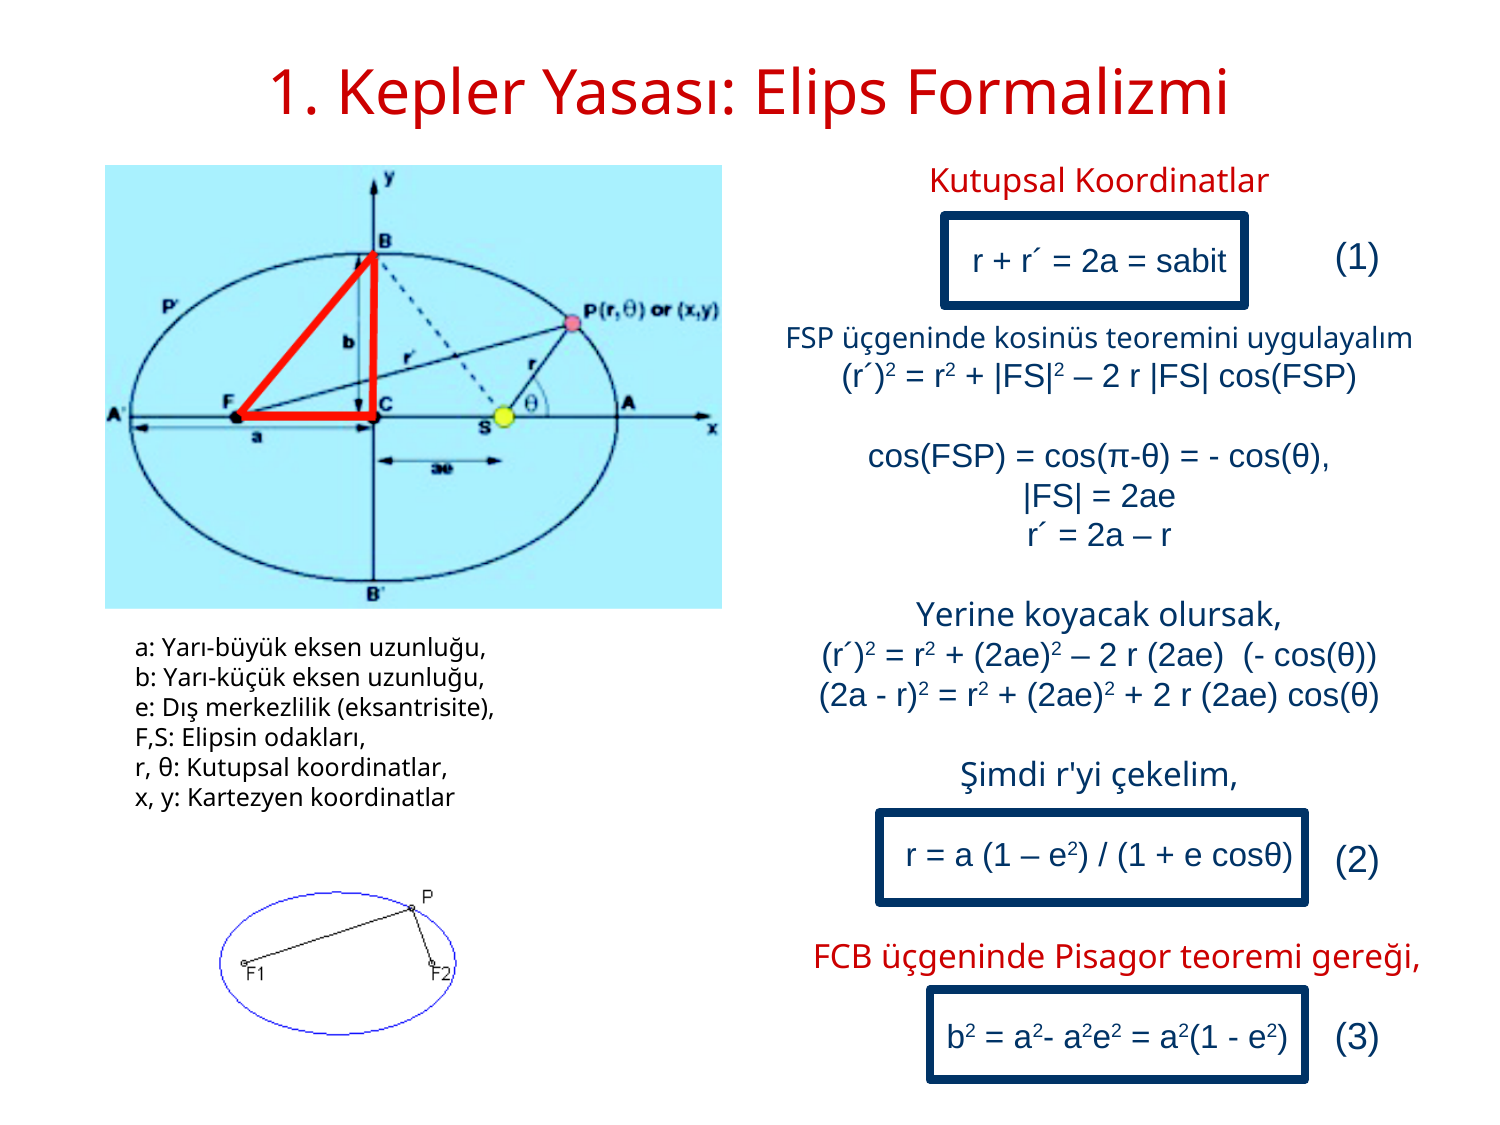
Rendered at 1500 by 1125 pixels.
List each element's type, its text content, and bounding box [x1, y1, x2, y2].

text_box (3) [1309, 1004, 1411, 1065]
picture [135, 824, 560, 1103]
text_box (2) [1309, 827, 1411, 888]
text_box a: Yarı-büyük eksen uzunluğu, b: Yarı-küçük eksen uzunluğu, e: Dış merkezlilik (eksantrisite), F,S: Elipsin odakları, r, θ: Kutupsal koordinatlar, x, y: Kartezyen koordinatlar [120, 624, 721, 841]
title 1. Kepler Yasası: Elips Formalizmi [75, 45, 1426, 211]
picture [105, 165, 722, 610]
text_box Kutupsal Koordinatlar r + r´ = 2a = sabit FSP üçgeninde kosinüs teoremini uygulayalım (r´)2 = r2 + |FS|2 – 2 r |FS| cos(FSP) cos(FSP) = cos(π-θ) = - cos(θ), |FS| = 2ae r´ = 2a – r Yerine koyacak olursak, (r´)2 = r2 + (2ae)2 – 2 r (2ae) (- cos(θ)) (2a - r)2 = r2 + (2ae)2 + 2 r (2ae) cos(θ) Şimdi r'yi çekelim, r = a (1 – e2) / (1 + e cosθ) [729, 151, 1471, 929]
text_box (1) [1305, 224, 1411, 285]
text_box FCB üçgeninde Pisagor teoremi gereği, b2 = a2- a2e2 = a2(1 - e2) [750, 928, 1486, 1083]
text_box FCB üçgeninde Pisagor teoremi gereği, b2 = a2- a2e2 = a2(1 - e2) [934, 994, 1301, 1075]
